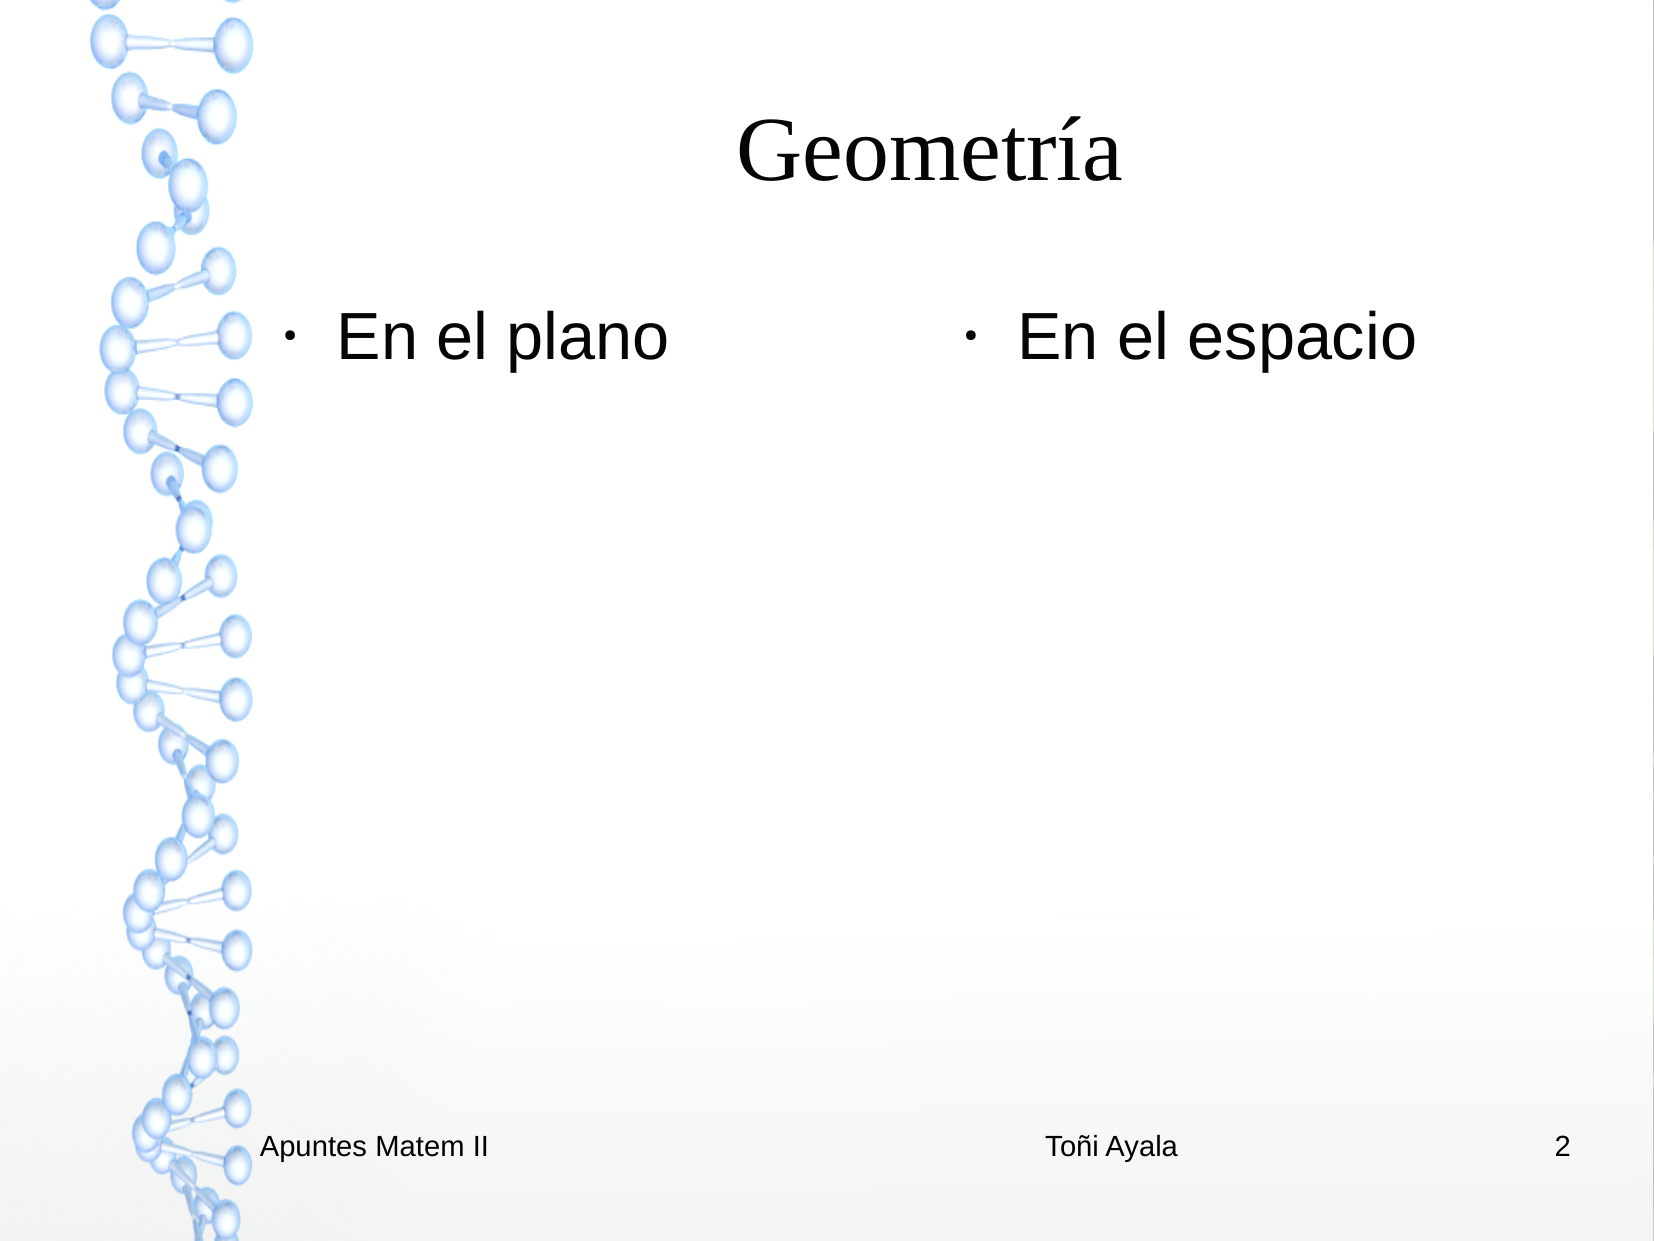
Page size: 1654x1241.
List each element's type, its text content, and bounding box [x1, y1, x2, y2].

list En el plano [265, 299, 915, 1019]
title Geometría [265, 47, 1595, 252]
picture [0, 0, 1654, 1241]
list En el espacio [946, 299, 1595, 1019]
